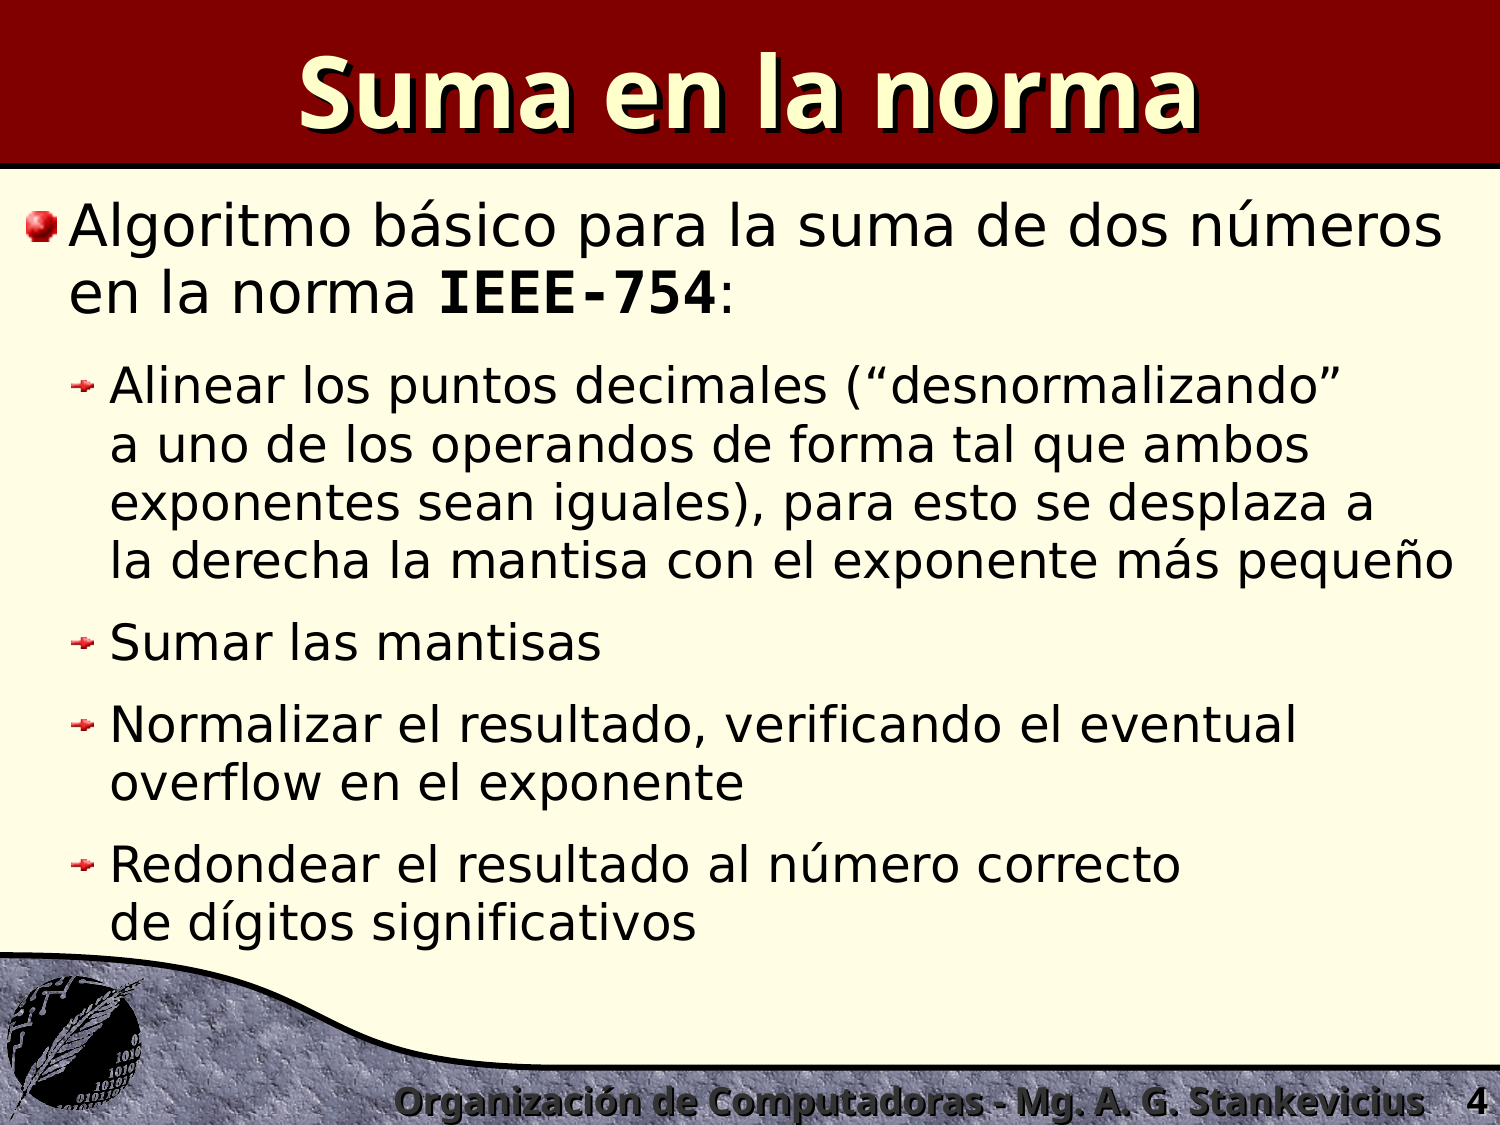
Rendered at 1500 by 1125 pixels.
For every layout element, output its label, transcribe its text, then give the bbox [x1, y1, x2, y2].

list Algoritmo básico para la suma de dos números en la norma IEEE-754: Alinear los puntos decimales (“desnormalizando” a uno de los operandos de forma tal que ambos exponentes sean iguales), para esto se desplaza a la derecha la mantisa con el exponente más pequeño Sumar las mantisas Normalizar el resultado, verificando el eventual overflow en el exponente Redondear el resultado al número correcto de dígitos significativos [11, 192, 1486, 956]
title Suma en la norma [15, 5, 1485, 160]
picture [802, 1100, 806, 1110]
picture [0, 959, 1500, 1125]
picture [448, 1100, 455, 1110]
picture [1058, 1100, 1065, 1110]
